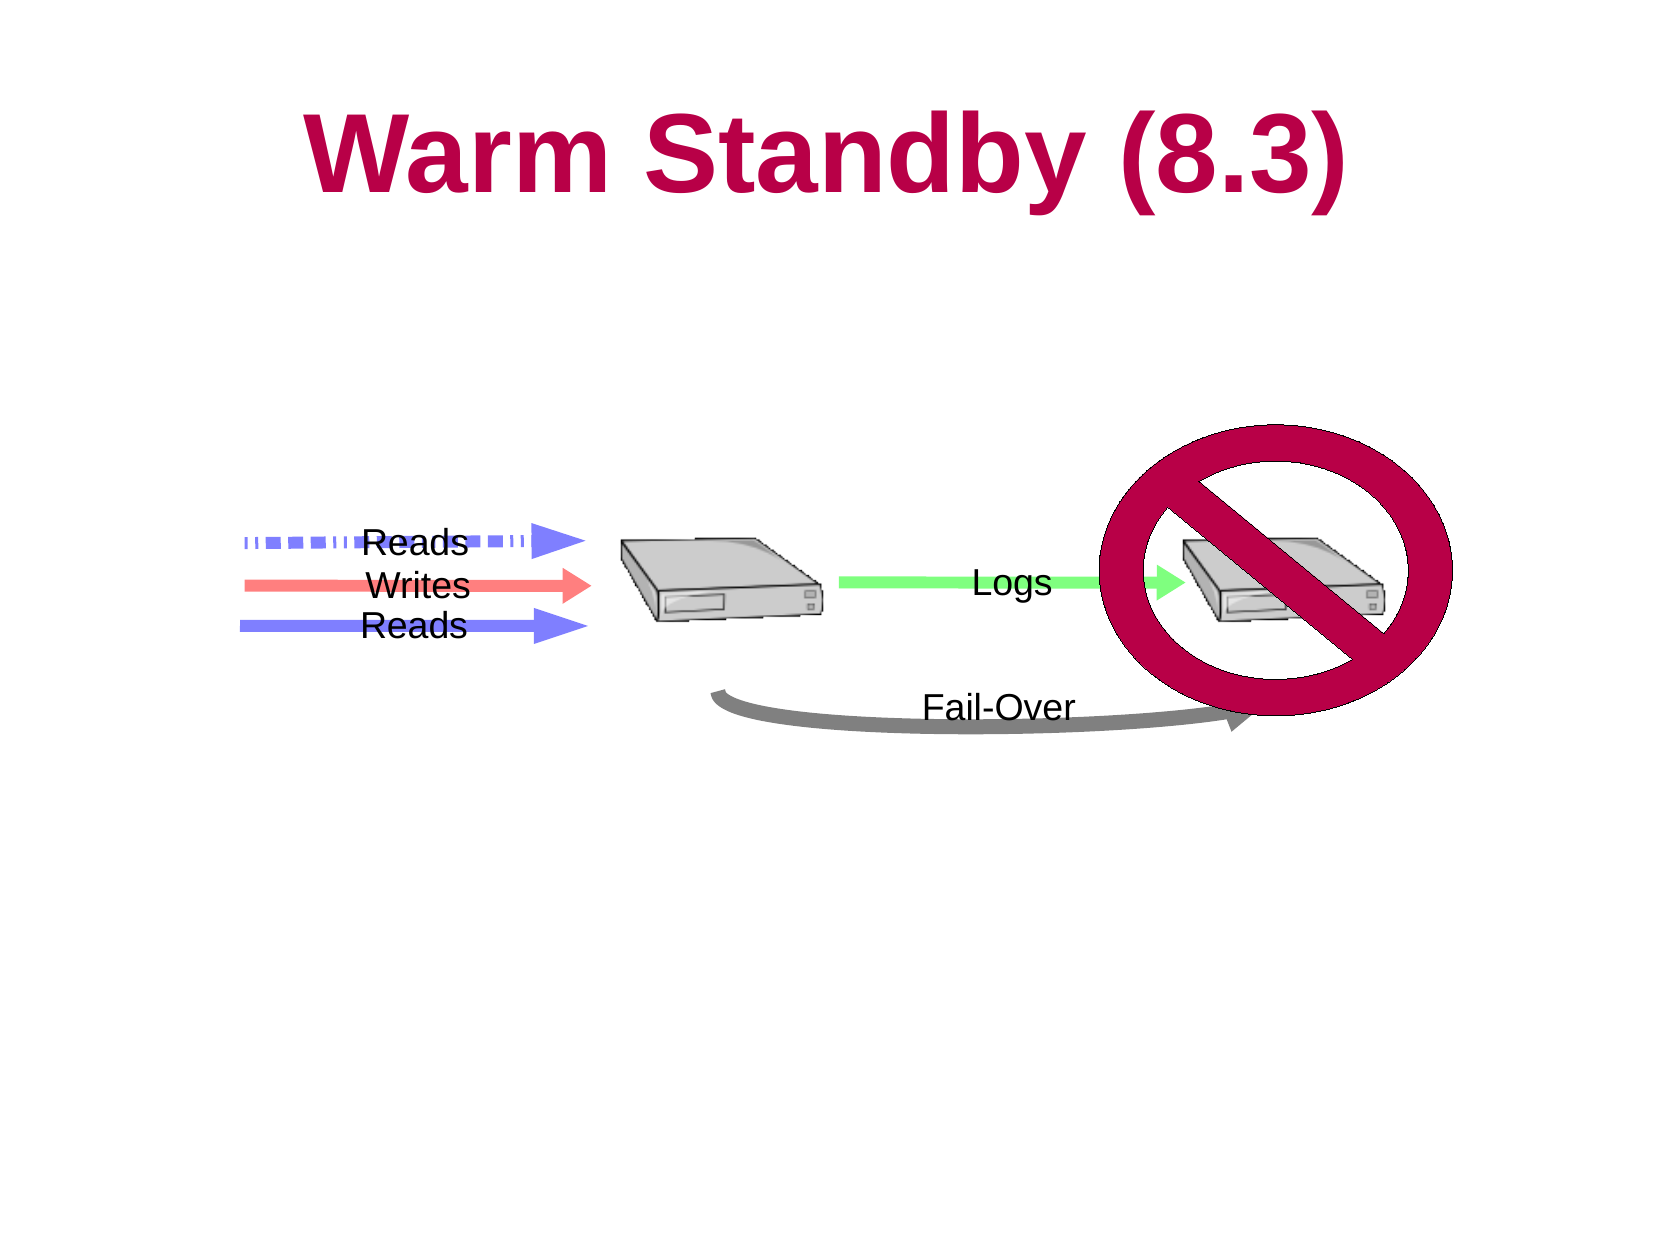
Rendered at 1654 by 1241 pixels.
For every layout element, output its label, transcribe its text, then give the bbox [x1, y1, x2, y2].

title Warm Standby (8.3) [82, 49, 1571, 257]
picture [1167, 508, 1351, 679]
picture [1167, 686, 1177, 692]
picture [1200, 475, 1393, 632]
text_box [1099, 424, 1453, 716]
picture [605, 475, 831, 692]
picture [1375, 680, 1393, 692]
